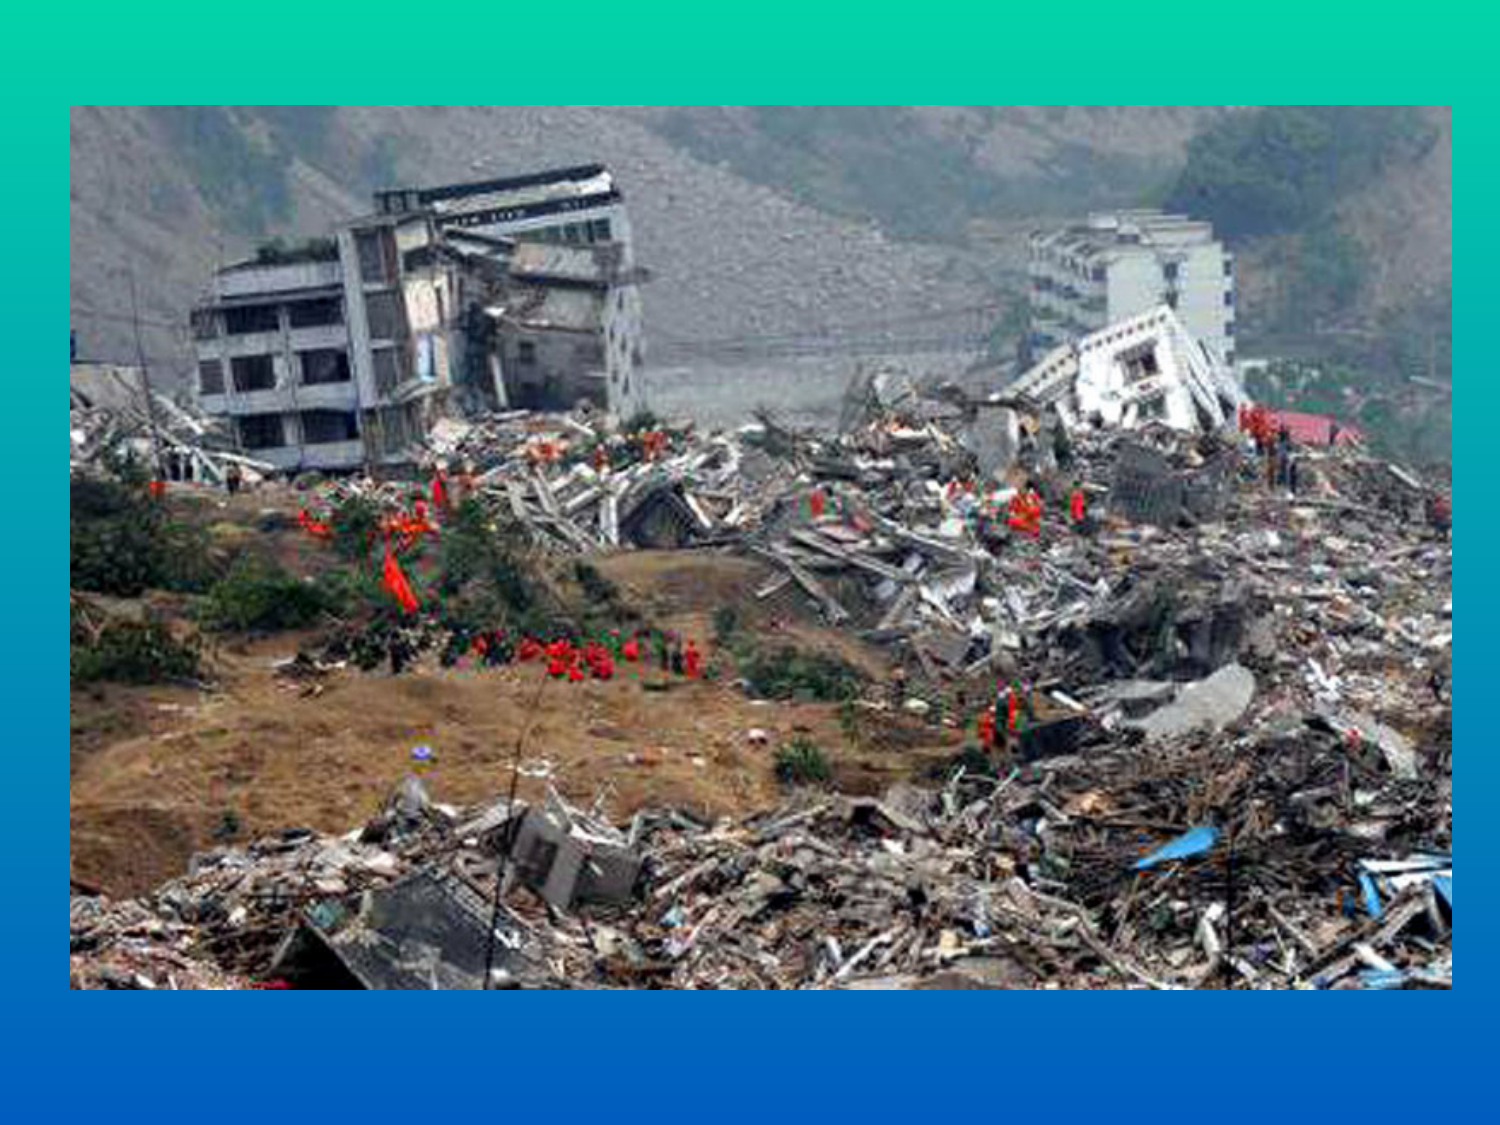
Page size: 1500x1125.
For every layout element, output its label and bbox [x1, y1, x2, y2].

picture [0, 105, 1500, 990]
